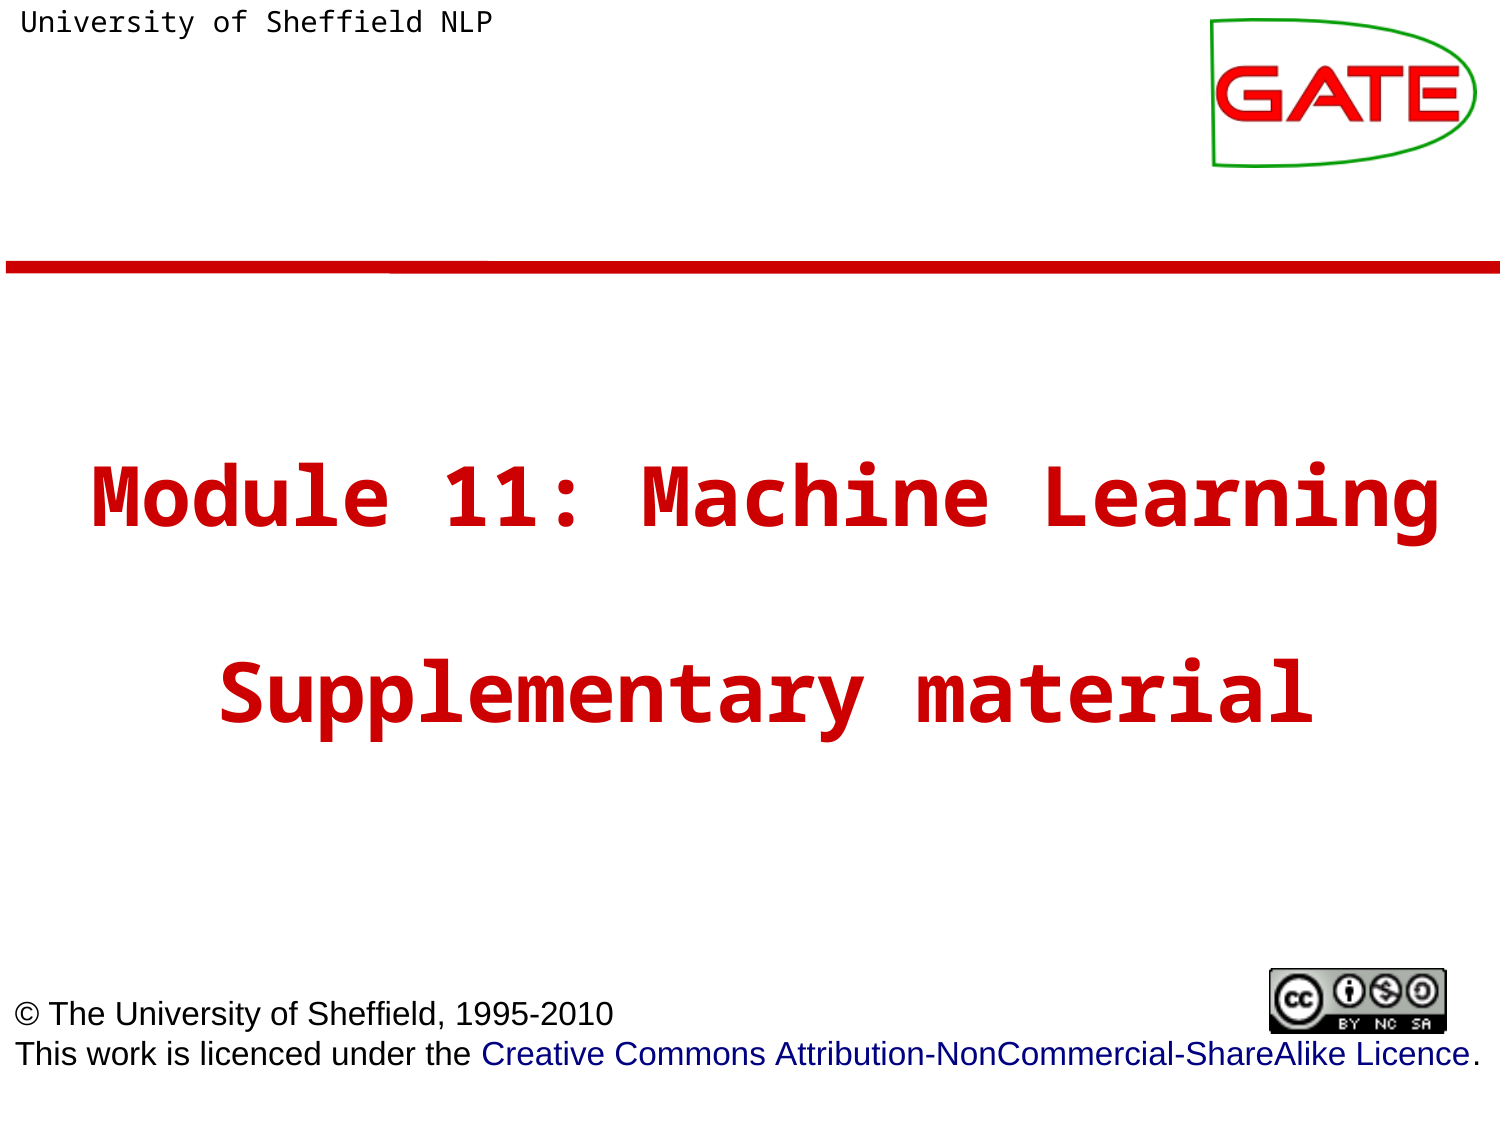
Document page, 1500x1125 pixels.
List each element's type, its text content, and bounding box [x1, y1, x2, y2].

picture [1210, 18, 1477, 168]
text_box © The University of Sheffield, 1995-2010 This work is licenced under the Creative Commons Attribution-NonCommercial-ShareAlike Licence. [0, 944, 1500, 1123]
text_box Module 11: Machine Learning Supplementary material [5, 478, 1500, 711]
picture [1269, 968, 1447, 1034]
